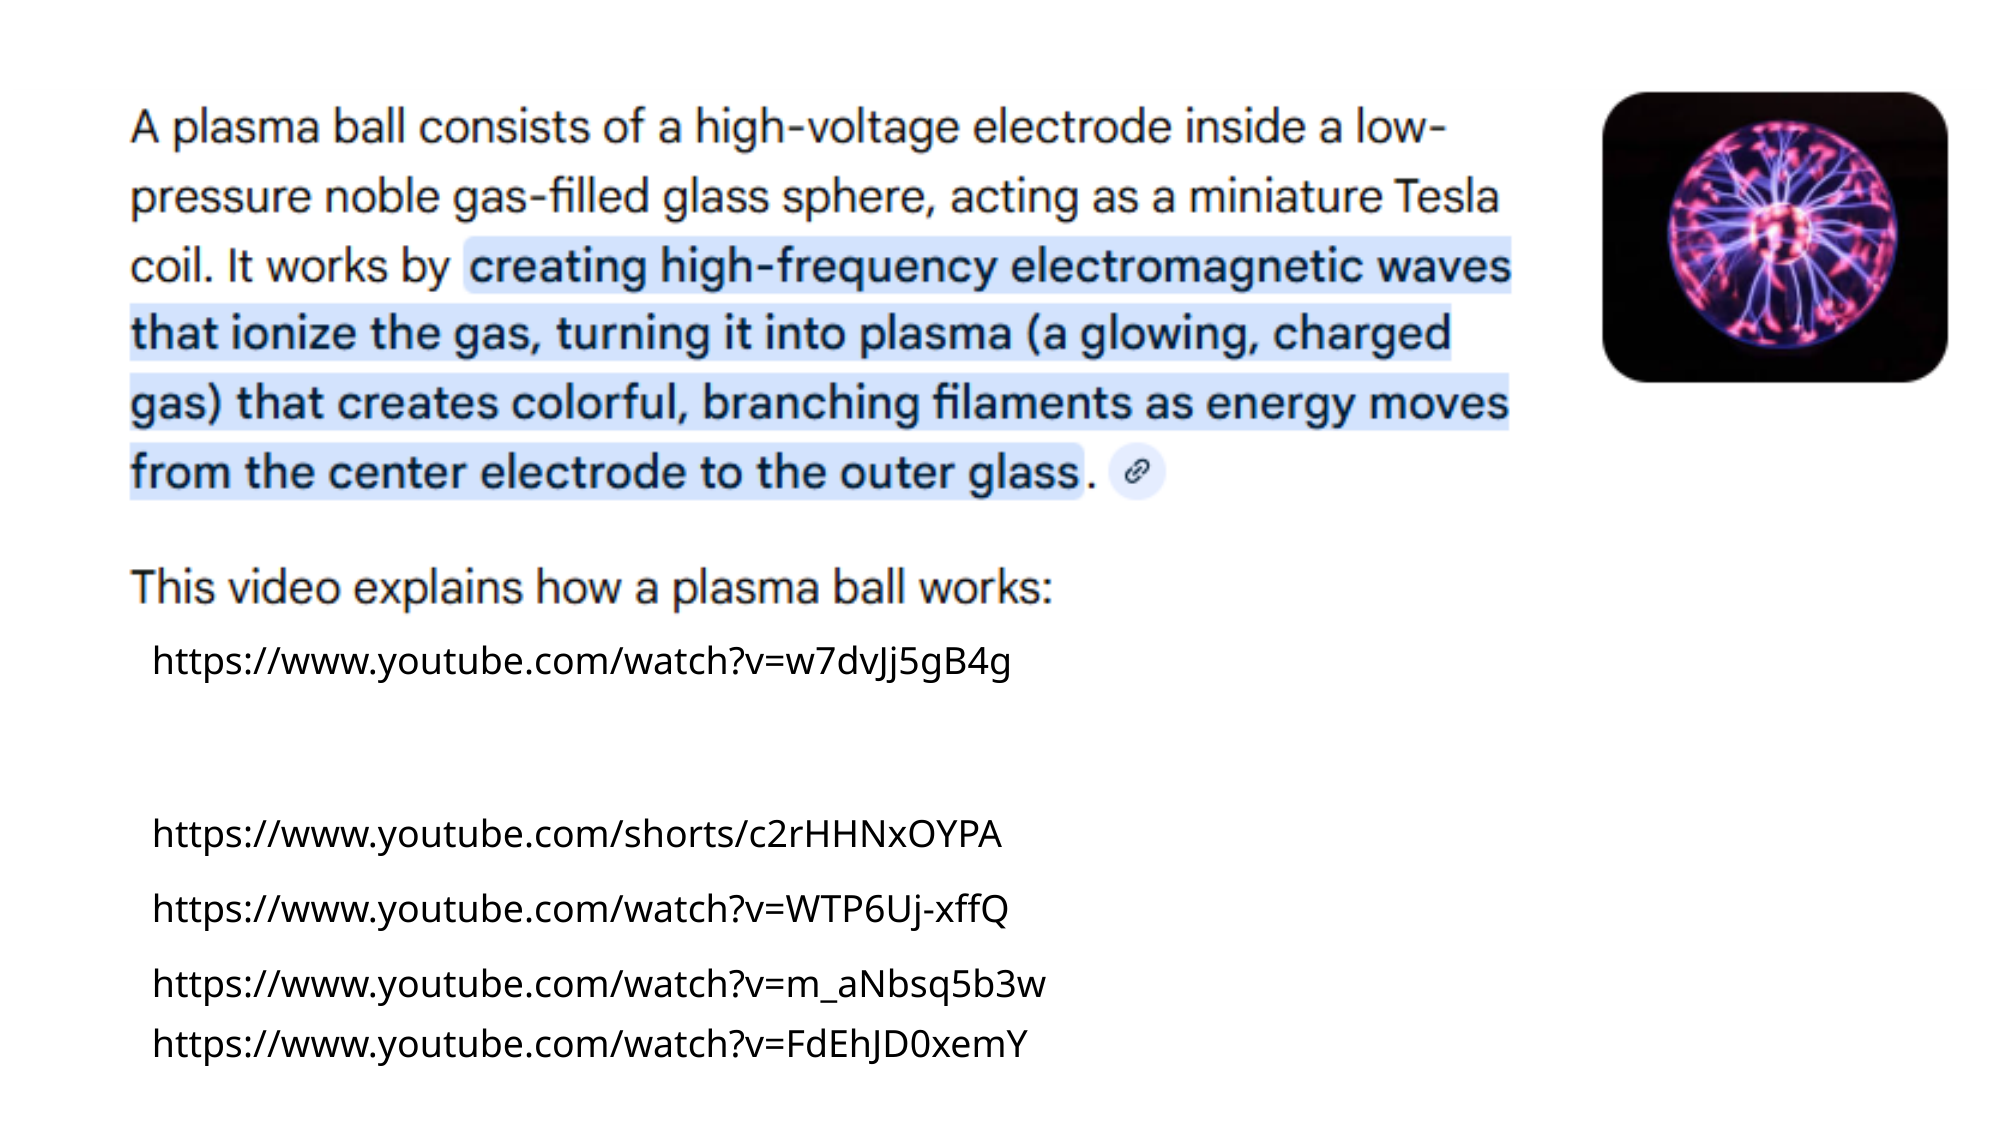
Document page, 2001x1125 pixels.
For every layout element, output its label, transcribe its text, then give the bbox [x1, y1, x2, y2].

picture [13, 88, 1987, 640]
text_box https://www.youtube.com/shorts/c2rHHNxOYPA [136, 802, 1137, 863]
text_box https://www.youtube.com/watch?v=m_aNbsq5b3w [136, 952, 1137, 1012]
text_box https://www.youtube.com/watch?v=FdEhJD0xemY [136, 1012, 1137, 1074]
text_box https://www.youtube.com/watch?v=WTP6Uj-xffQ [136, 877, 1137, 938]
text_box https://www.youtube.com/watch?v=w7dvJj5gB4g [136, 629, 1137, 691]
